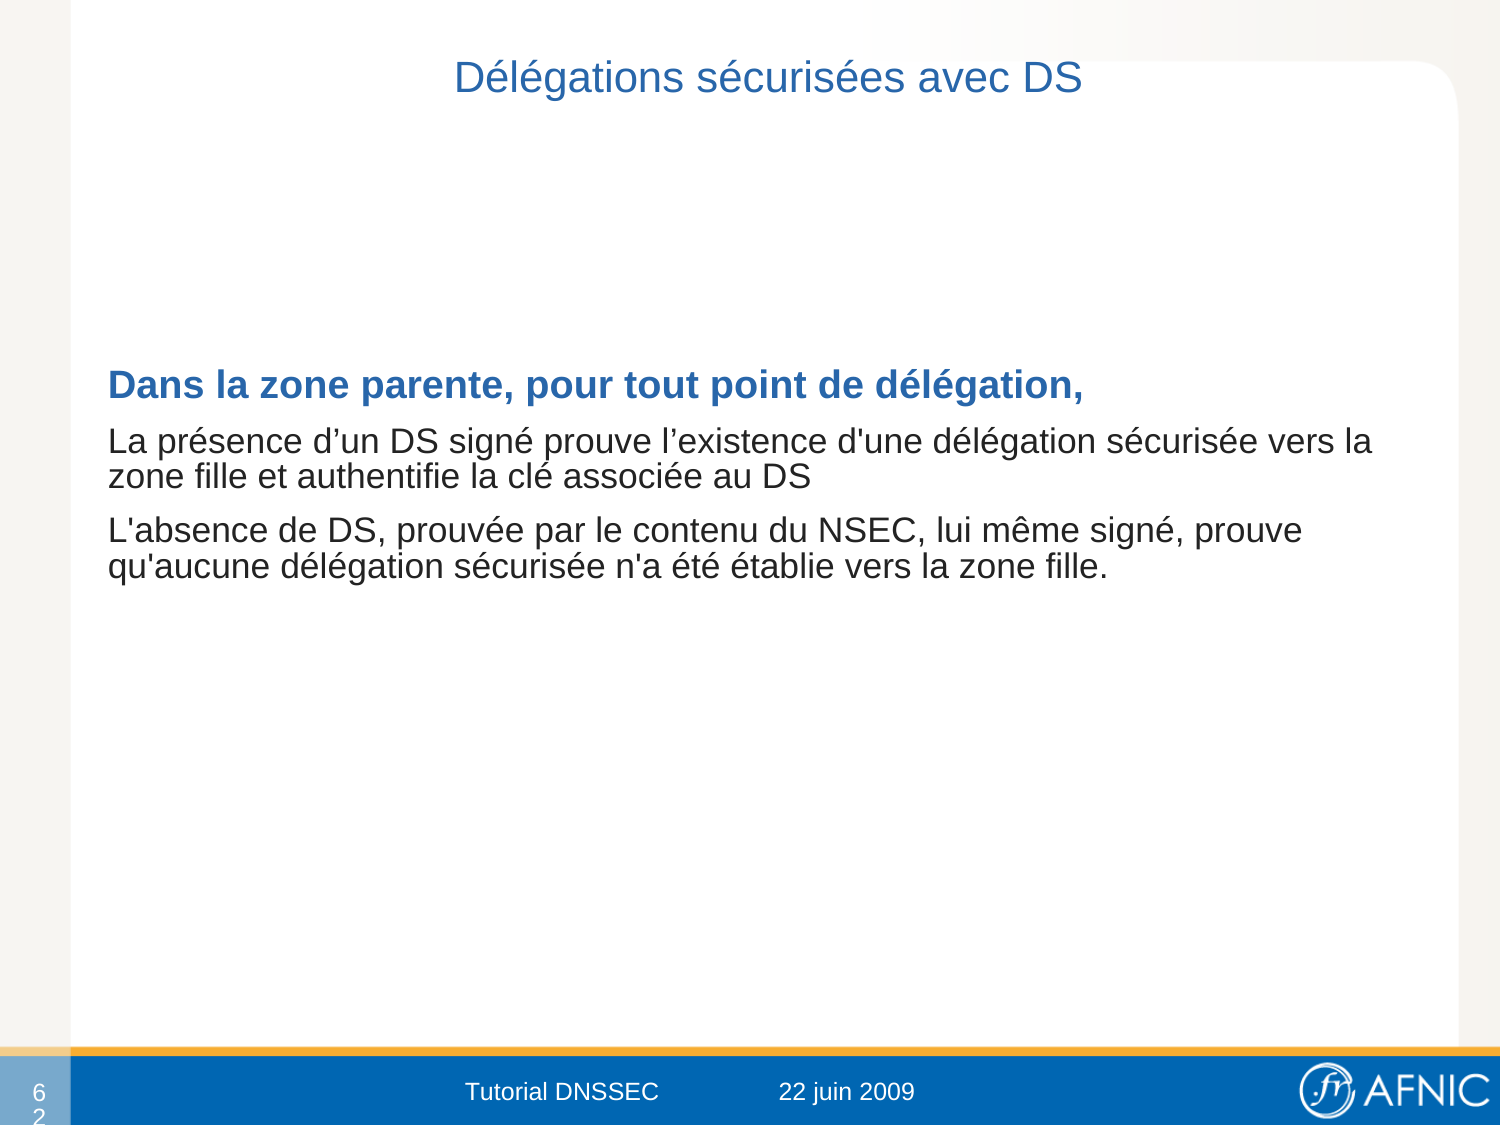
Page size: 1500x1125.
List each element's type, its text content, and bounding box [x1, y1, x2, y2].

list Dans la zone parente, pour tout point de délégation, La présence d’un DS signé prouve l’existence d'une délégation sécurisée vers la zone fille et authentifie la clé associée au DS L'absence de DS, prouvée par le contenu du NSEC, lui même signé, prouve qu'aucune délégation sécurisée n'a été établie vers la zone fille. [108, 354, 1389, 974]
picture [0, 0, 1500, 1125]
title Délégations sécurisées avec DS [112, 12, 1426, 138]
